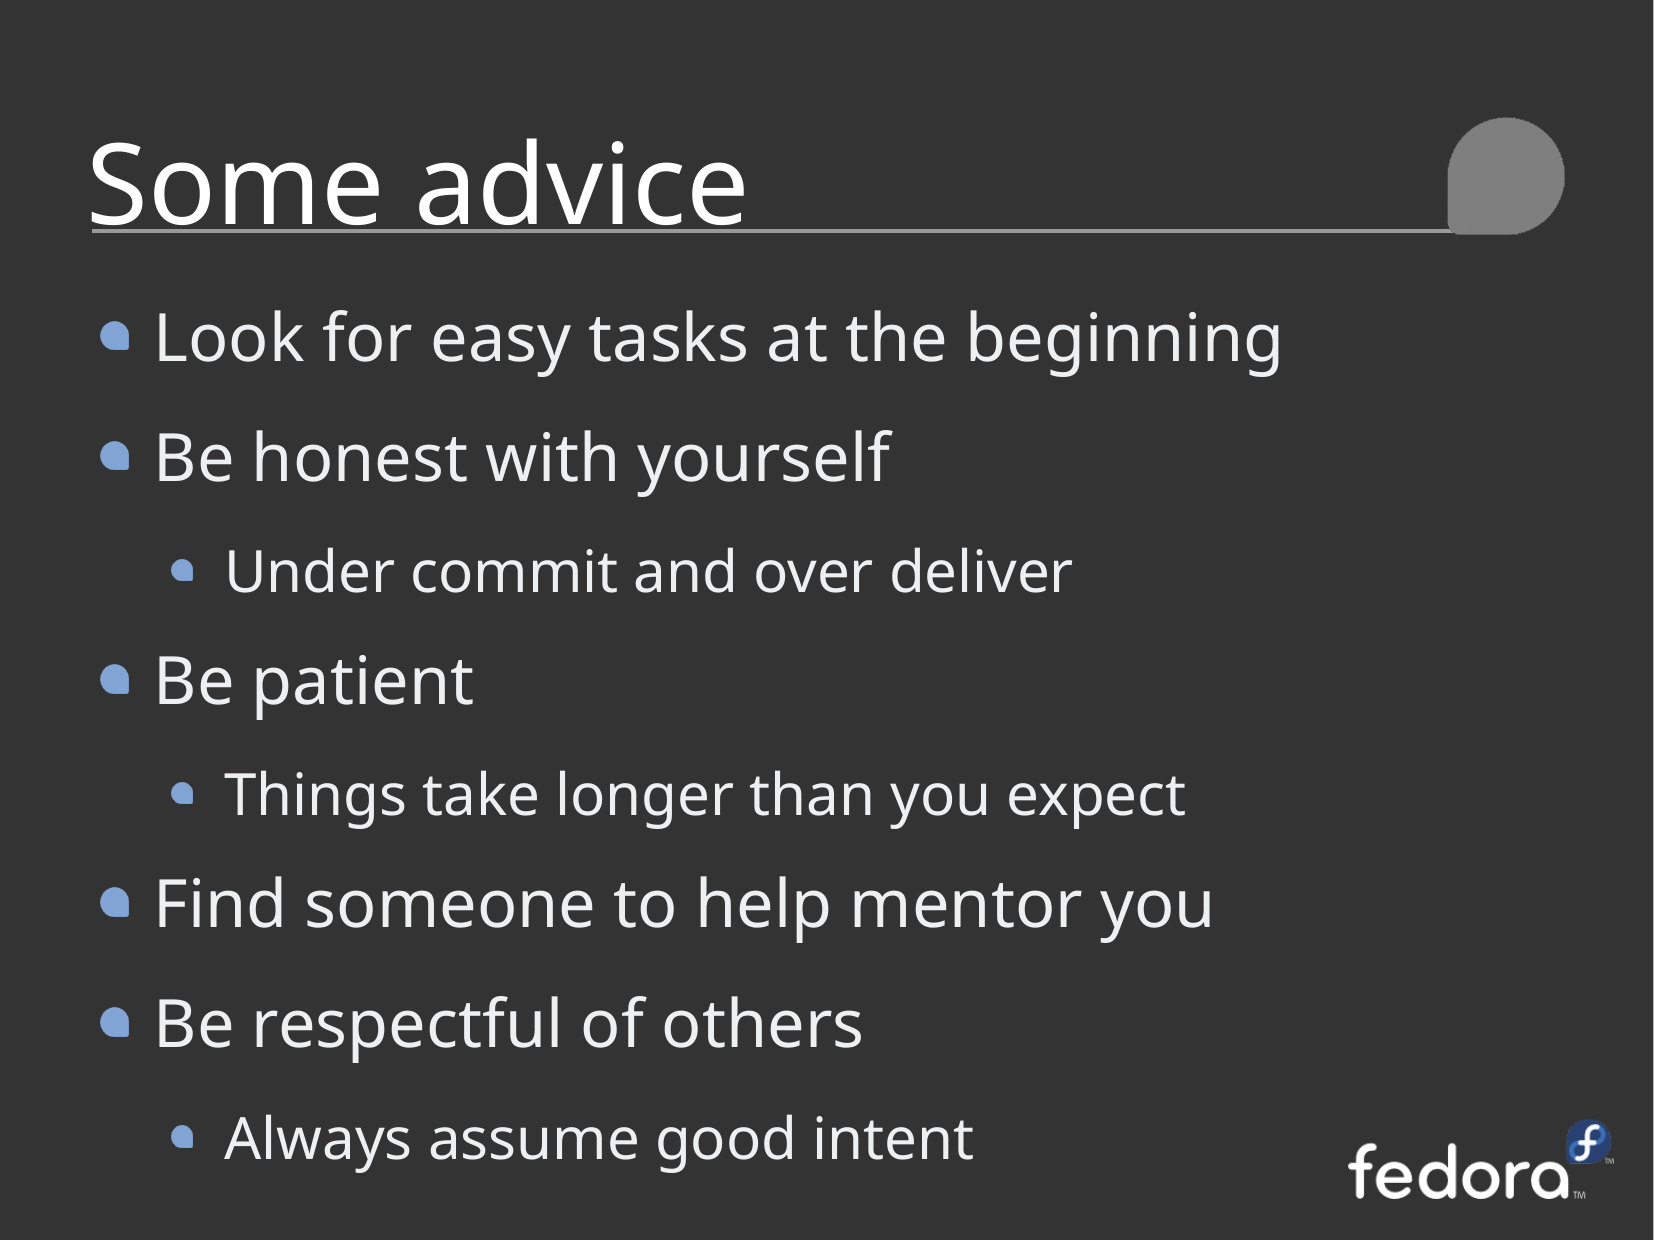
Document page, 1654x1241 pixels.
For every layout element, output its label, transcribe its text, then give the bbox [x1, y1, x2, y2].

title Some advice [86, 112, 1575, 249]
picture [1348, 1119, 1614, 1199]
list Look for easy tasks at the beginning Be honest with yourself Under commit and over deliver Be patient Things take longer than you expect Find someone to help mentor you Be respectful of others Always assume good intent [82, 290, 1571, 1179]
